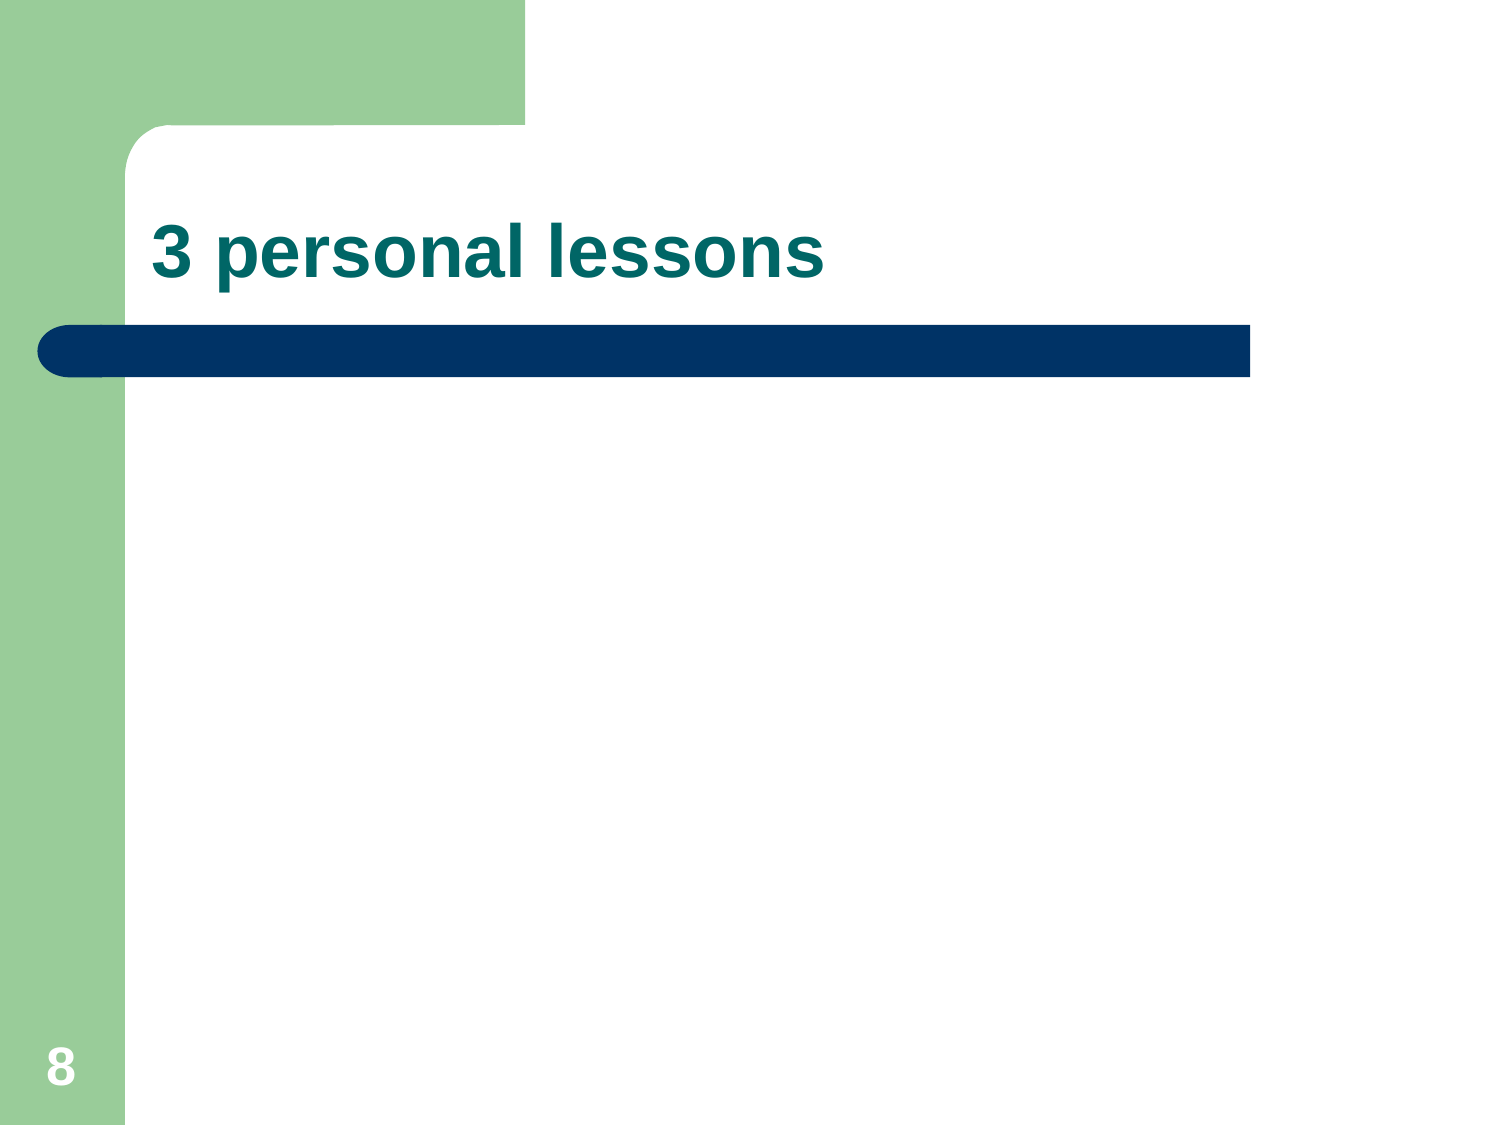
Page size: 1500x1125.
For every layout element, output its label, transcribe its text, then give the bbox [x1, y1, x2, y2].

title 3 personal lessons [136, 136, 1414, 301]
